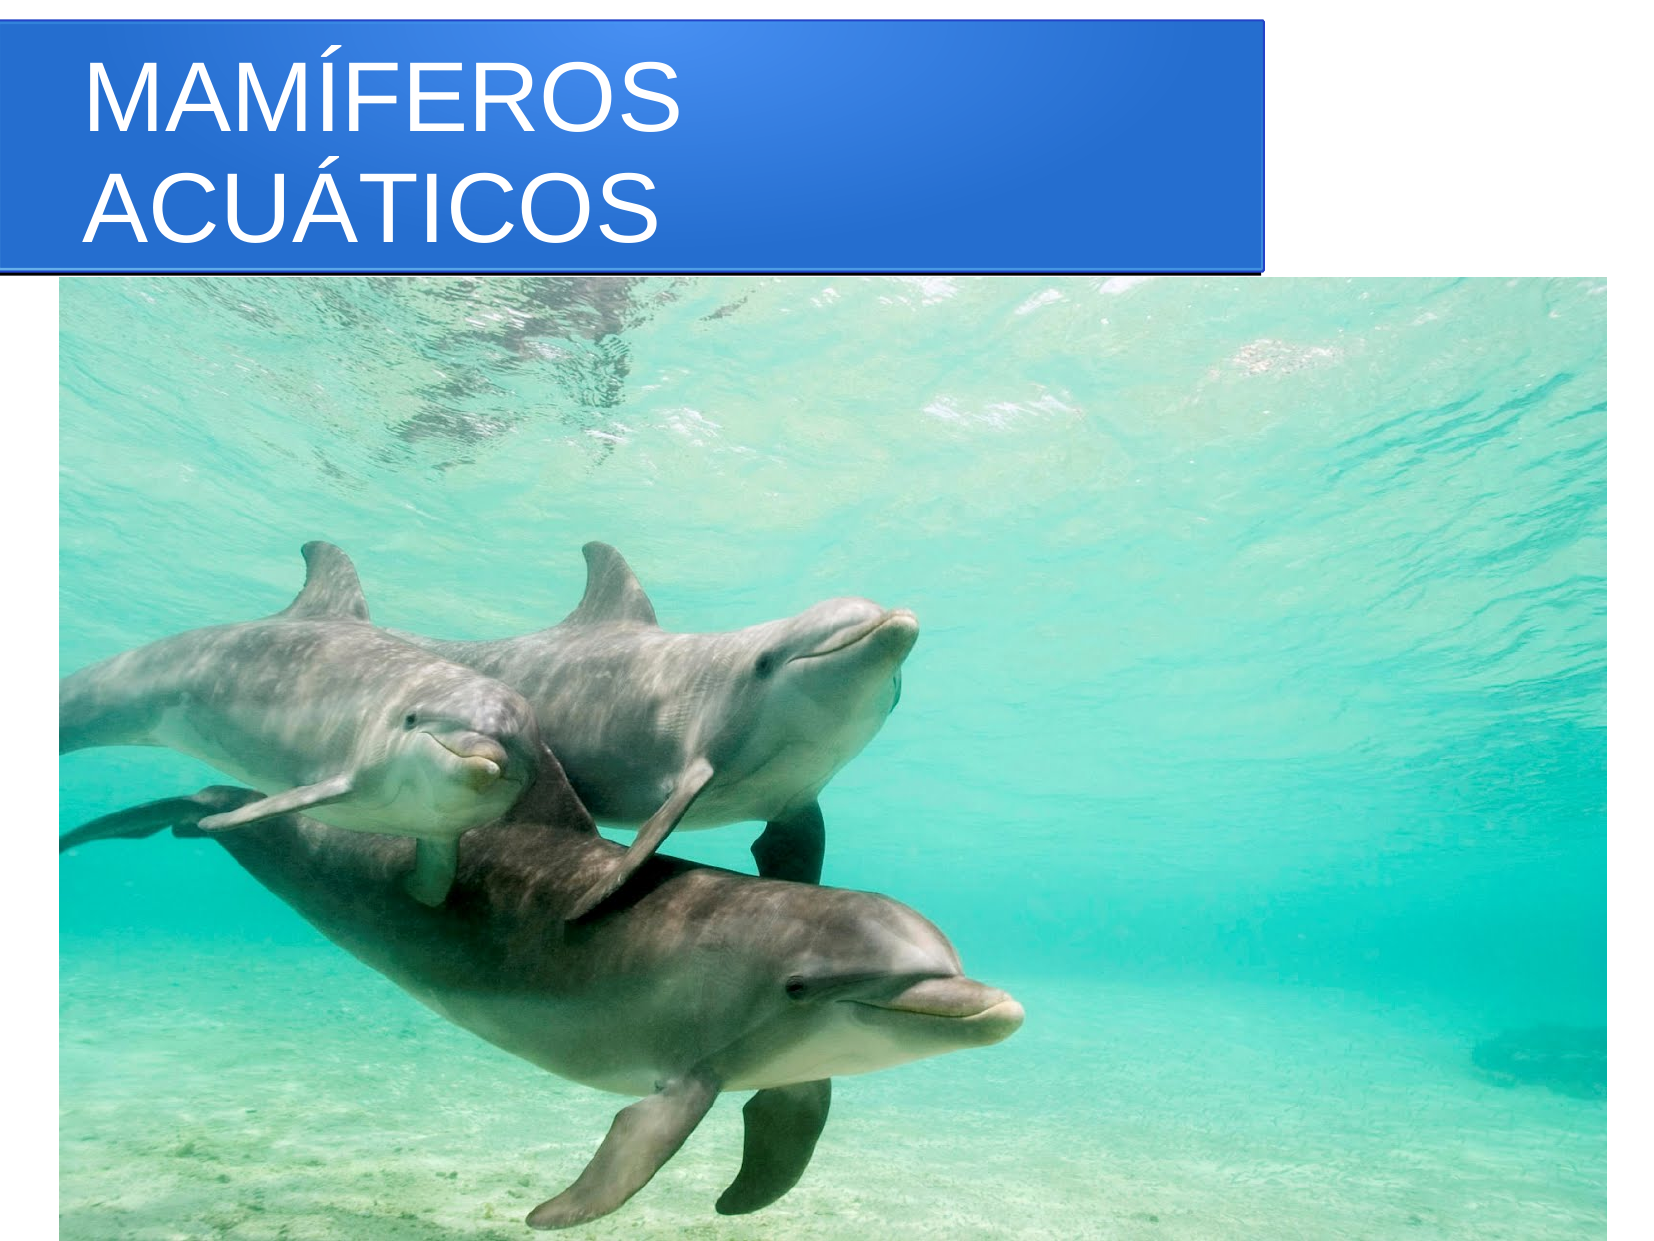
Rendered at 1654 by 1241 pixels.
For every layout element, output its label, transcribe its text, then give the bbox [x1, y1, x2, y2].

picture [59, 277, 1607, 1241]
title MAMÍFEROS ACUÁTICOS [82, 42, 1250, 264]
